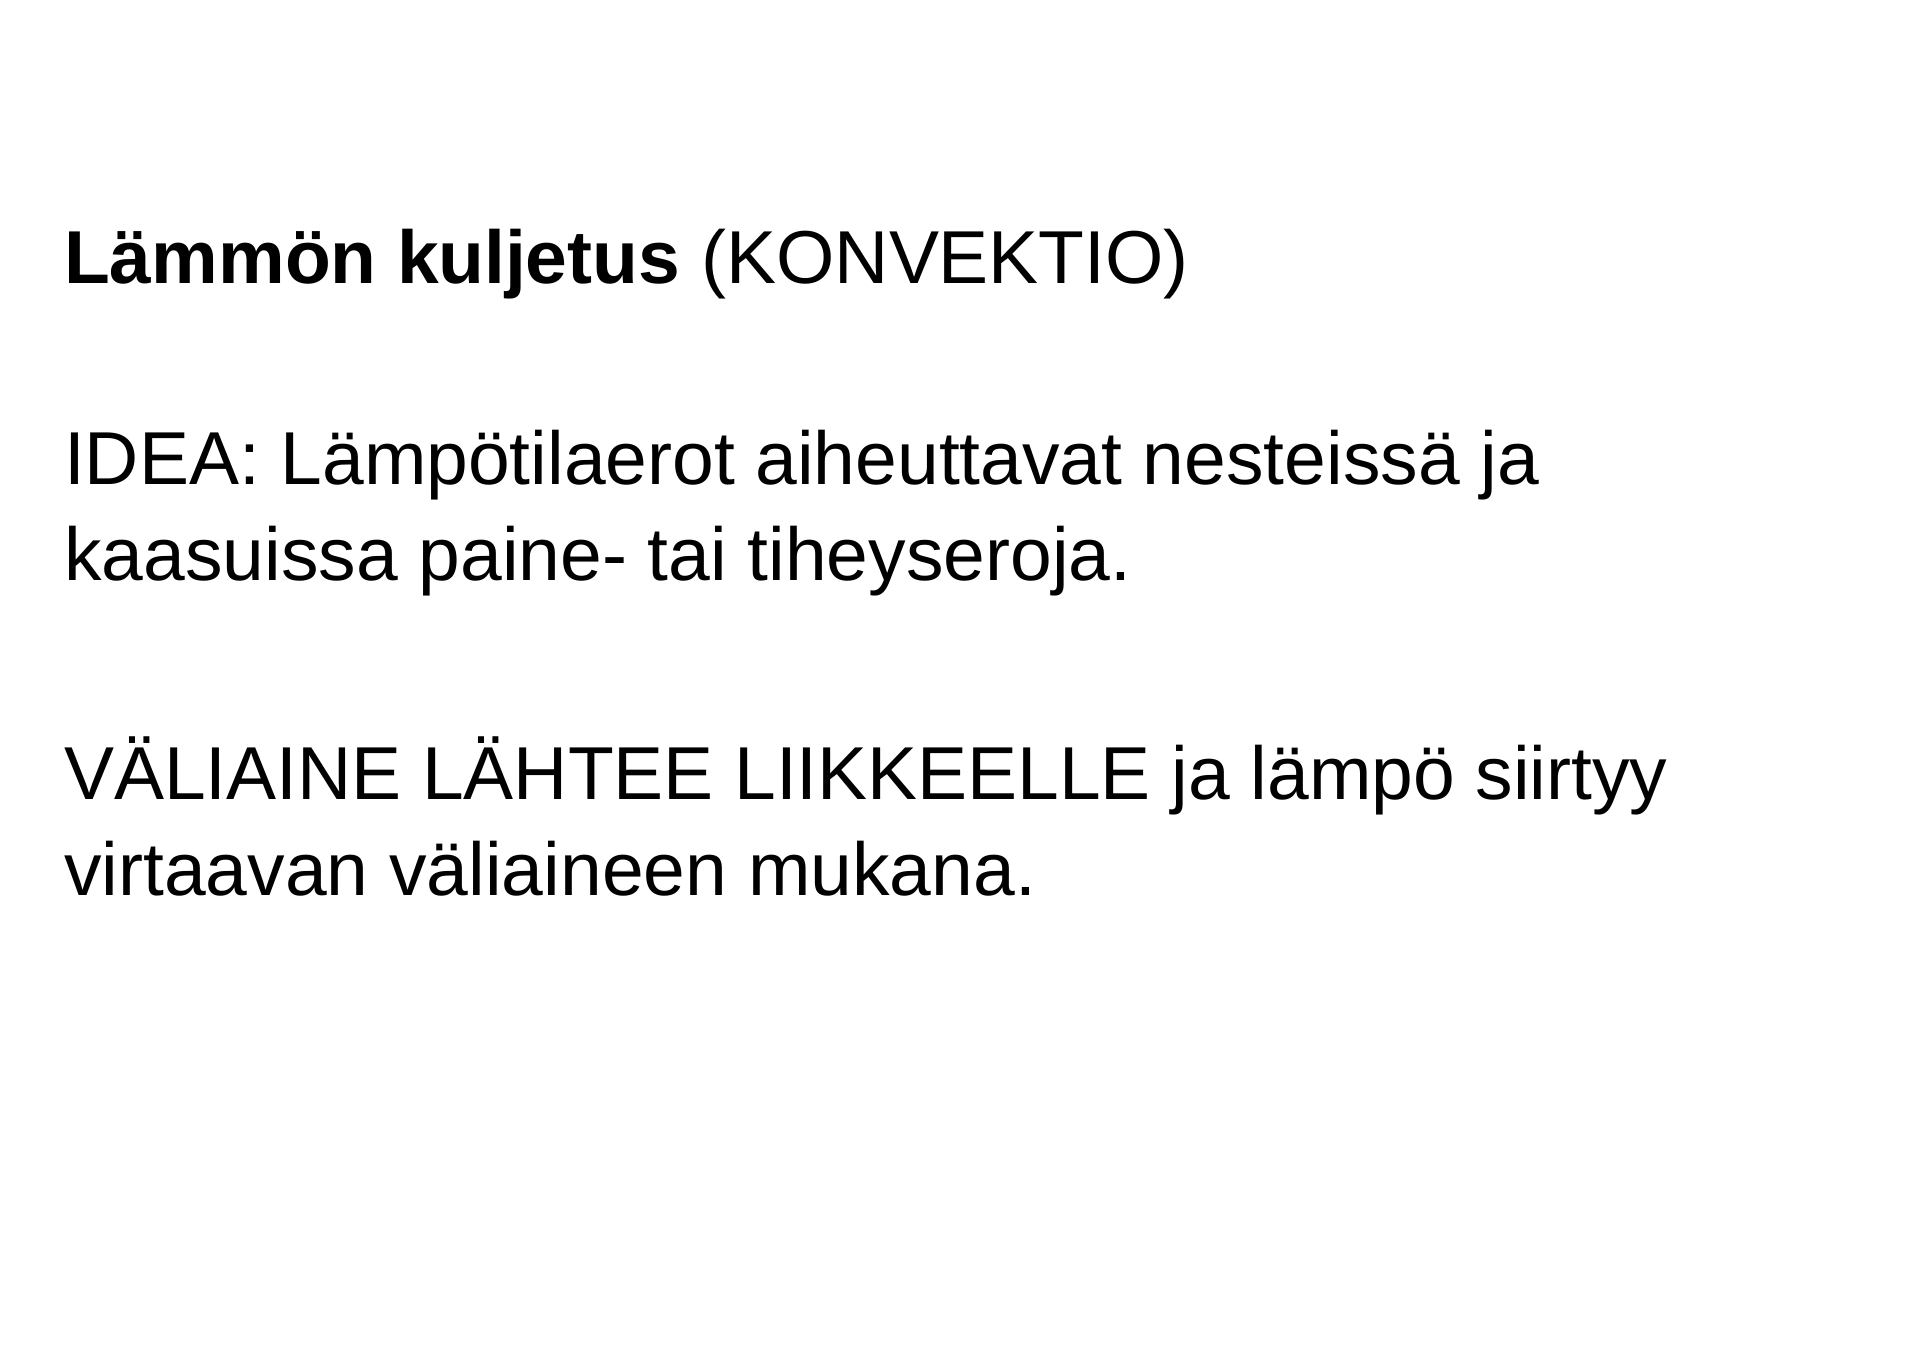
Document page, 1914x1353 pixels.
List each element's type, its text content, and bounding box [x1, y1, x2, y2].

text_box Lämmön kuljetus (KONVEKTIO) IDEA: Lämpötilaerot aiheuttavat nesteissä ja kaasuissa paine- tai tiheyseroja. VÄLIAINE LÄHTEE LIIKKEELLE ja lämpö siirtyy virtaavan väliaineen mukana. [49, 209, 1709, 991]
